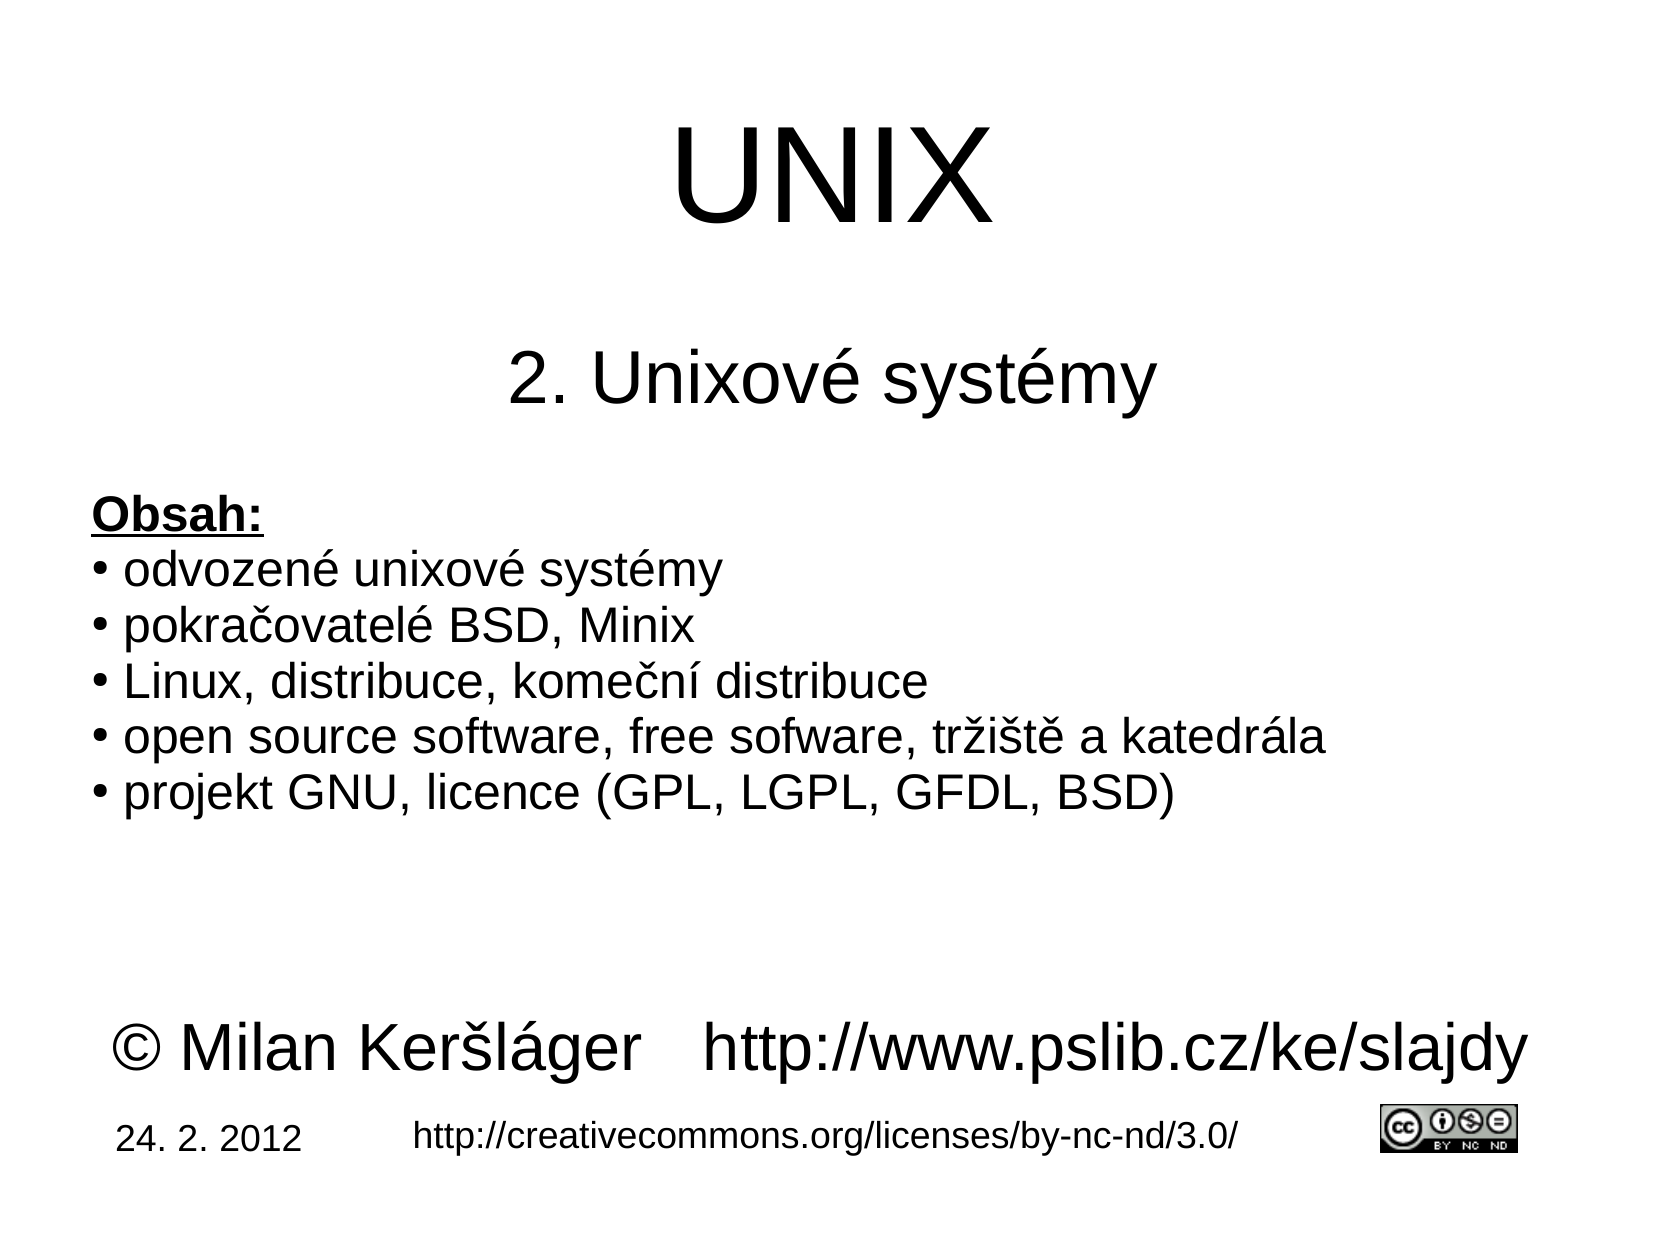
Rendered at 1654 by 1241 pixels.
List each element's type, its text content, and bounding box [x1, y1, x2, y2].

text_box http://creativecommons.org/licenses/by-nc-nd/3.0/ [339, 1107, 1313, 1165]
text_box 24.2.2012 [100, 1110, 337, 1168]
list © Milan Keršláger http://www.pslib.cz/ke/slajdy [76, 1009, 1565, 1087]
title UNIX 2. Unixové systémy [88, 56, 1577, 461]
picture [1380, 1104, 1518, 1153]
text_box Obsah: odvozené unixové systémy pokračovatelé BSD, Minix Linux, distribuce, komeční distribuce open source software, free sofware, tržiště a katedrála projekt GNU, licence (GPL, LGPL, GFDL, BSD) [76, 478, 1583, 828]
